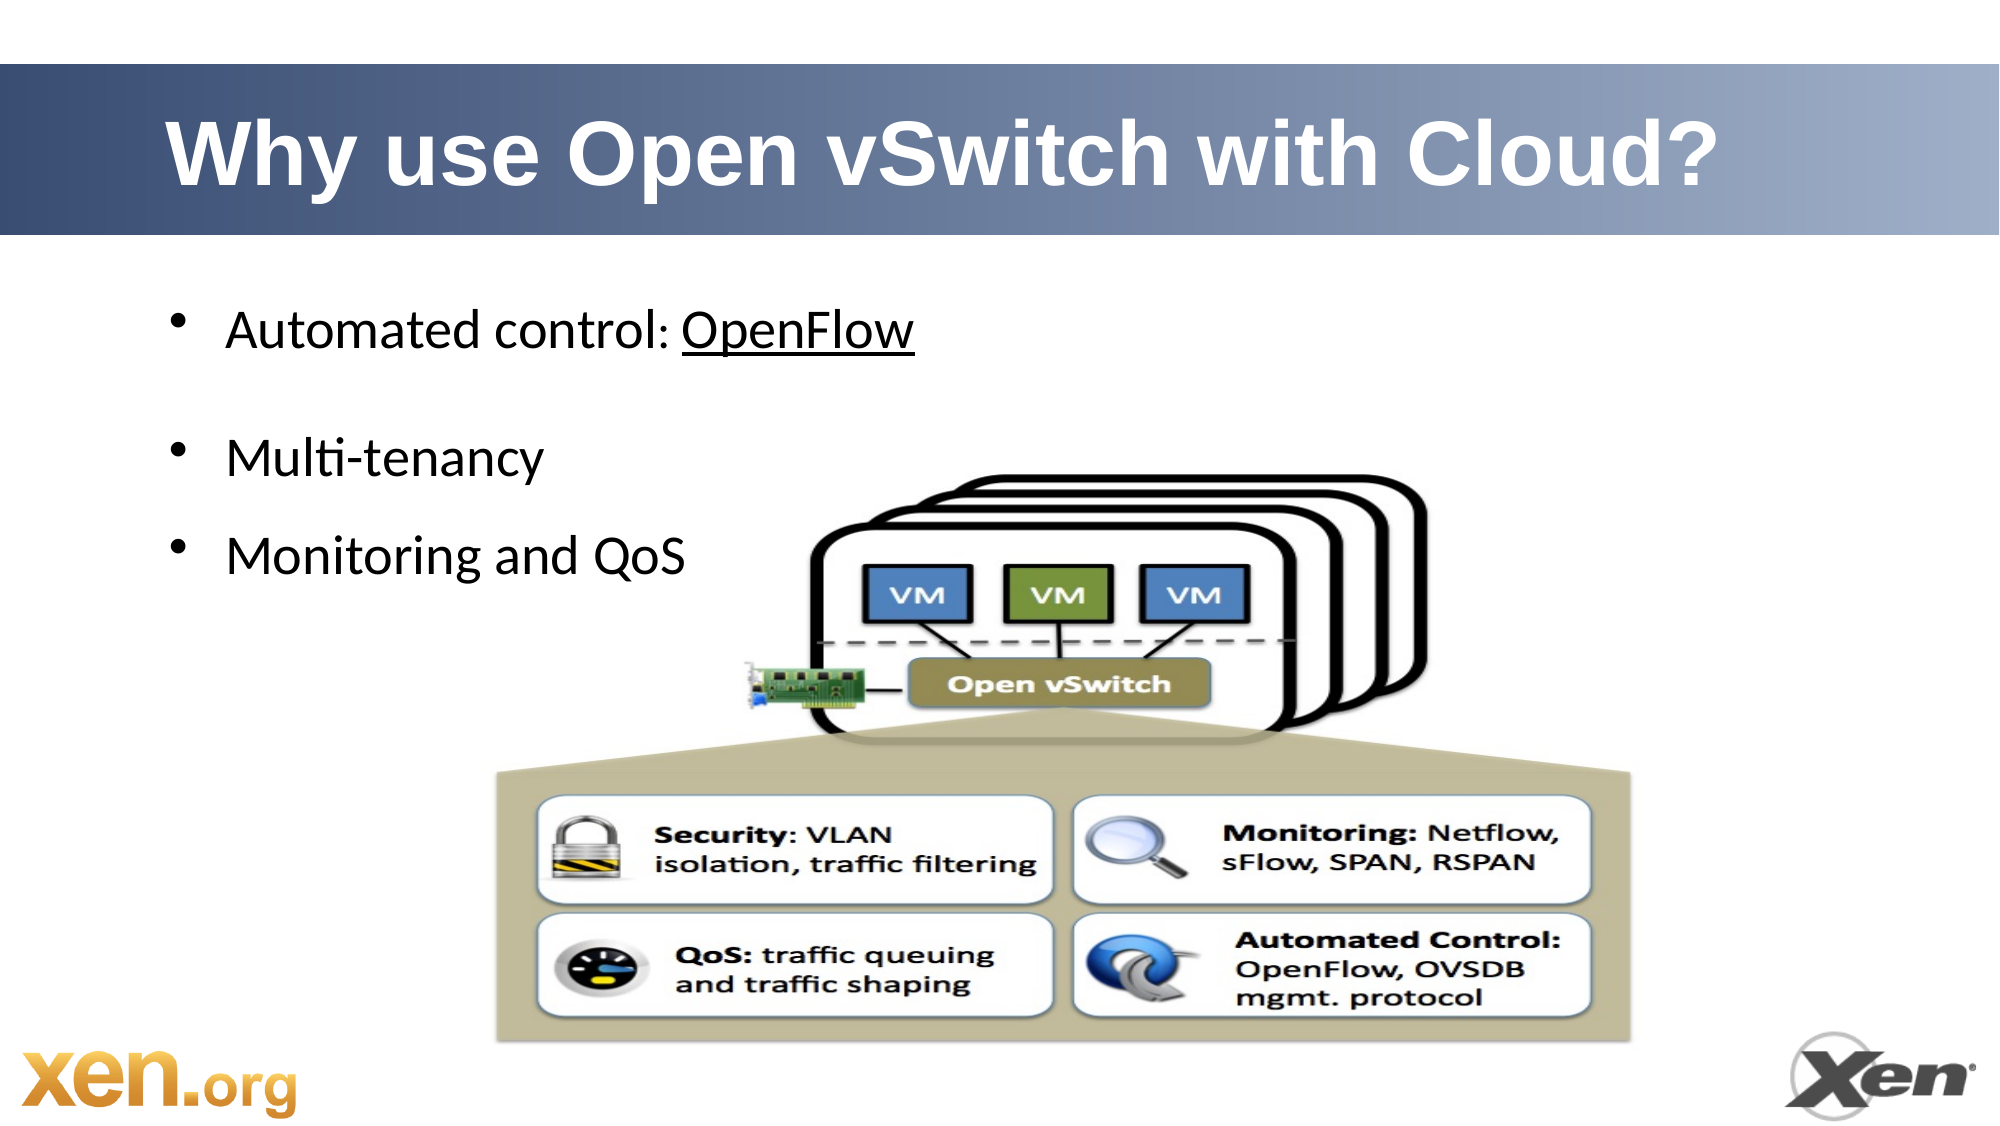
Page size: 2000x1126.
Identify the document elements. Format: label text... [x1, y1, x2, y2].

picture [479, 973, 1657, 1055]
table_cell Dom0 OS: CentOS, Debian, Fedora, NetBSD, OpenSuse, RHEL 5.x, Solaris 11, … [1779, 1030, 1989, 1126]
list Automated control: OpenFlow Multi-tenancy Monitoring and QoS [149, 296, 1850, 973]
picture [19, 1051, 303, 1123]
title Why use Open vSwitch with Cloud? [150, 54, 1850, 243]
